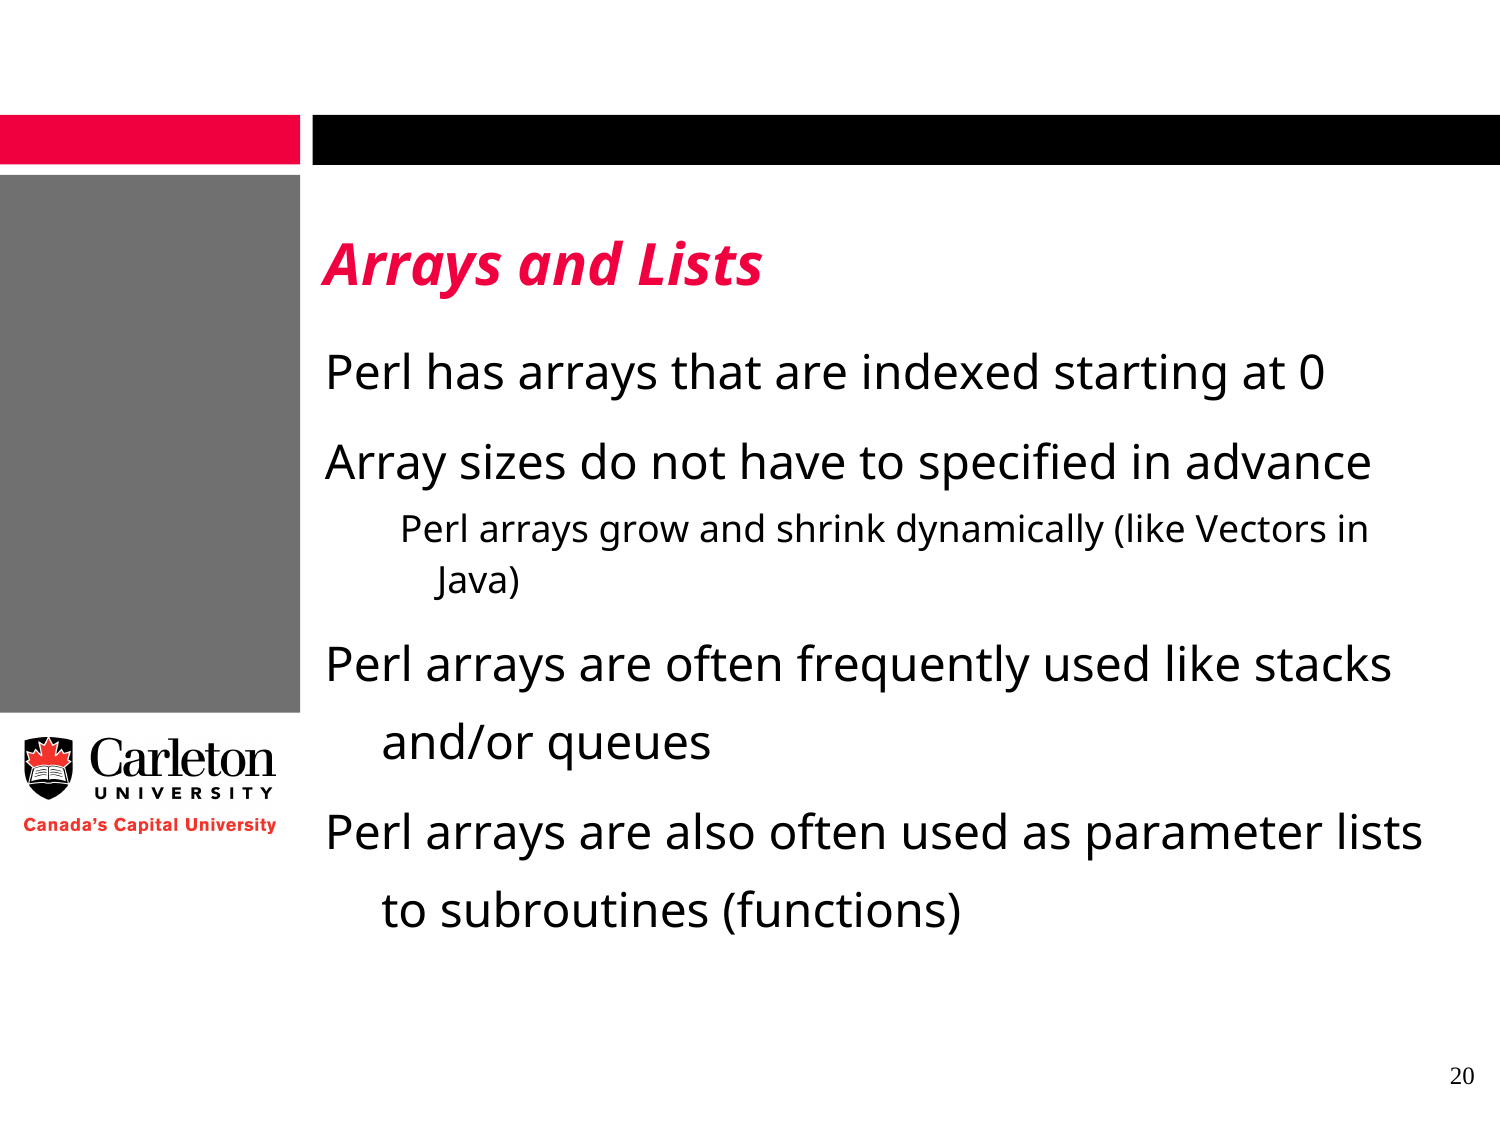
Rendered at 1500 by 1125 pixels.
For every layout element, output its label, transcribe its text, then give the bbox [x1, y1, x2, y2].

list Perl has arrays that are indexed starting at 0 Array sizes do not have to specified in advance Perl arrays grow and shrink dynamically (like Vectors in Java) Perl arrays are often frequently used like stacks and/or queues Perl arrays are also often used as parameter lists to subroutines (functions) [324, 324, 1450, 1036]
title Arrays and Lists [324, 194, 1450, 324]
picture [24, 737, 276, 834]
